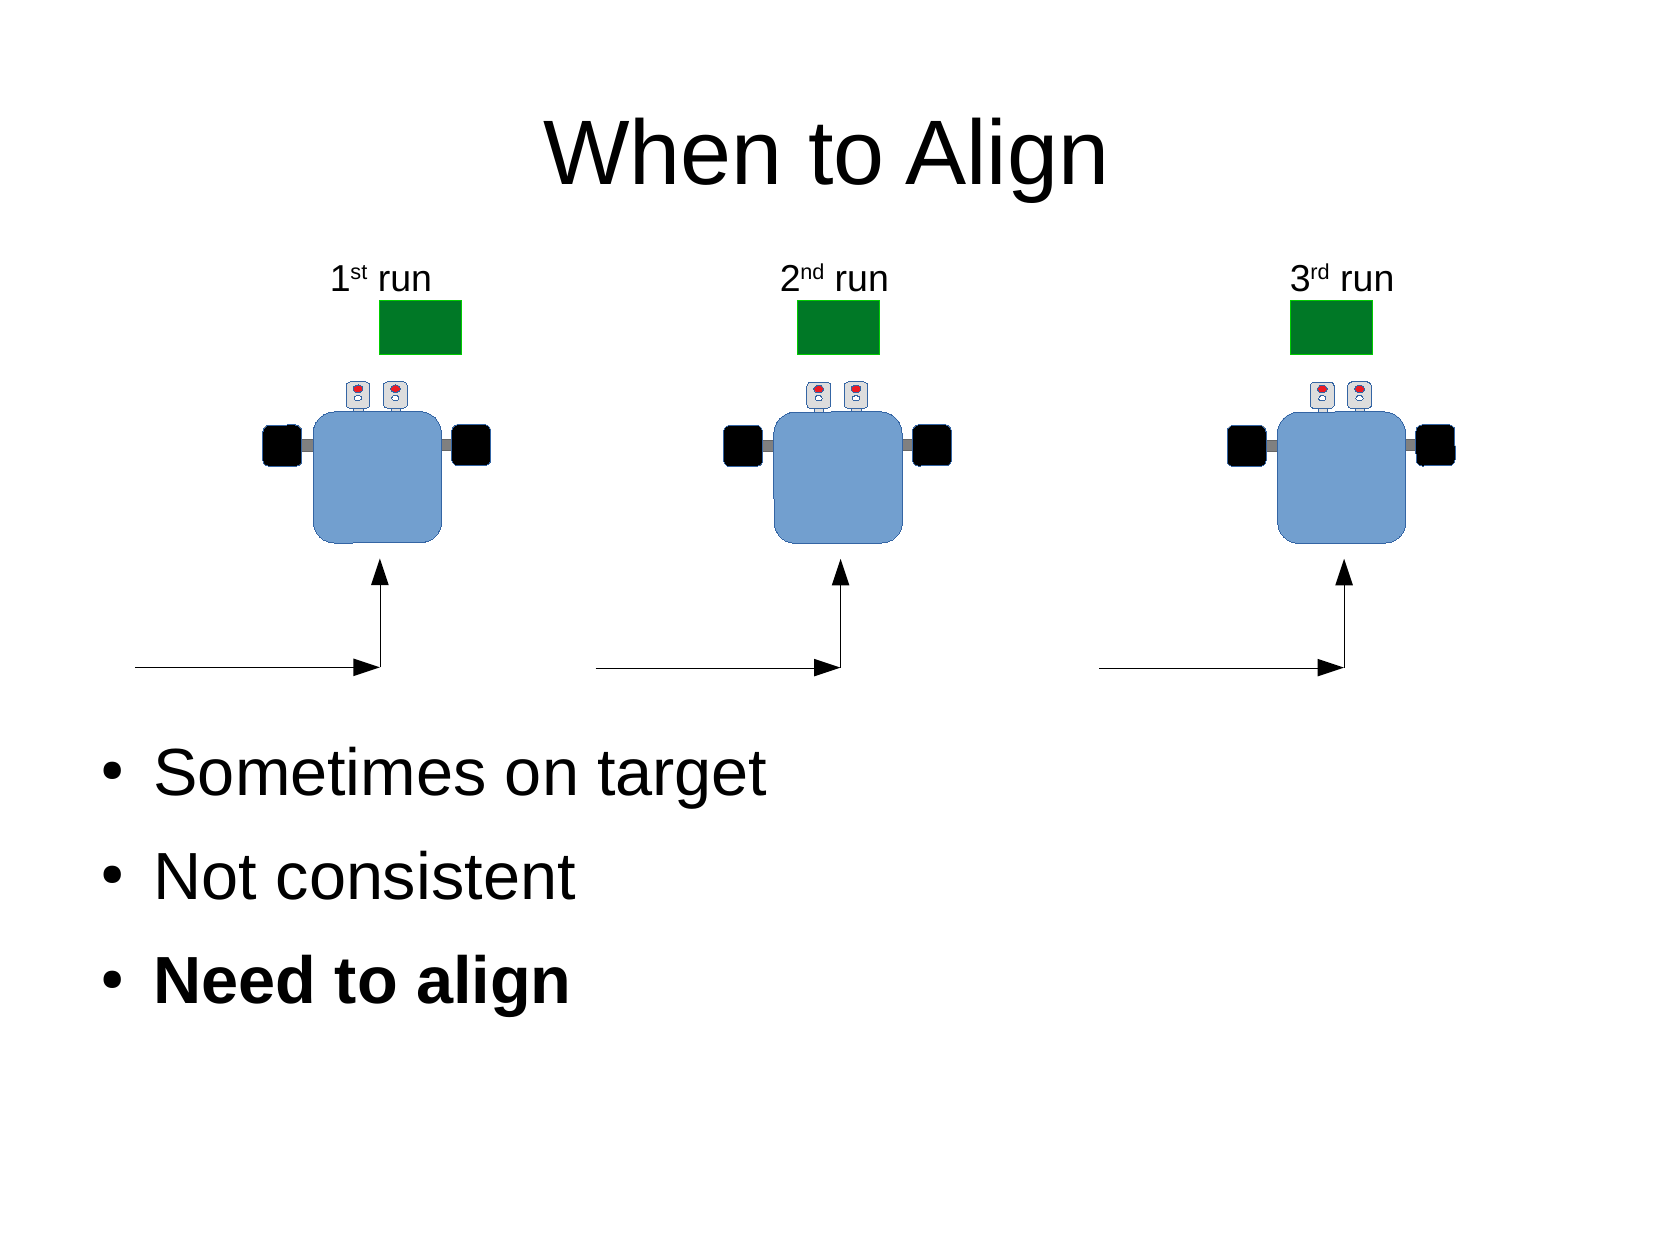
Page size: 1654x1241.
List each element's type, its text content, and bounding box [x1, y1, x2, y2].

text_box [723, 381, 952, 544]
text_box [379, 309, 462, 355]
text_box [1290, 309, 1373, 355]
text_box 2nd run [765, 250, 931, 309]
title When to Align [82, 49, 1571, 257]
text_box 1st run [315, 250, 511, 309]
list Sometimes on target Not consistent Need to align [82, 735, 1571, 1156]
text_box 3rd run [1275, 250, 1426, 309]
text_box [262, 381, 491, 544]
text_box [797, 309, 880, 355]
text_box [1227, 381, 1456, 544]
